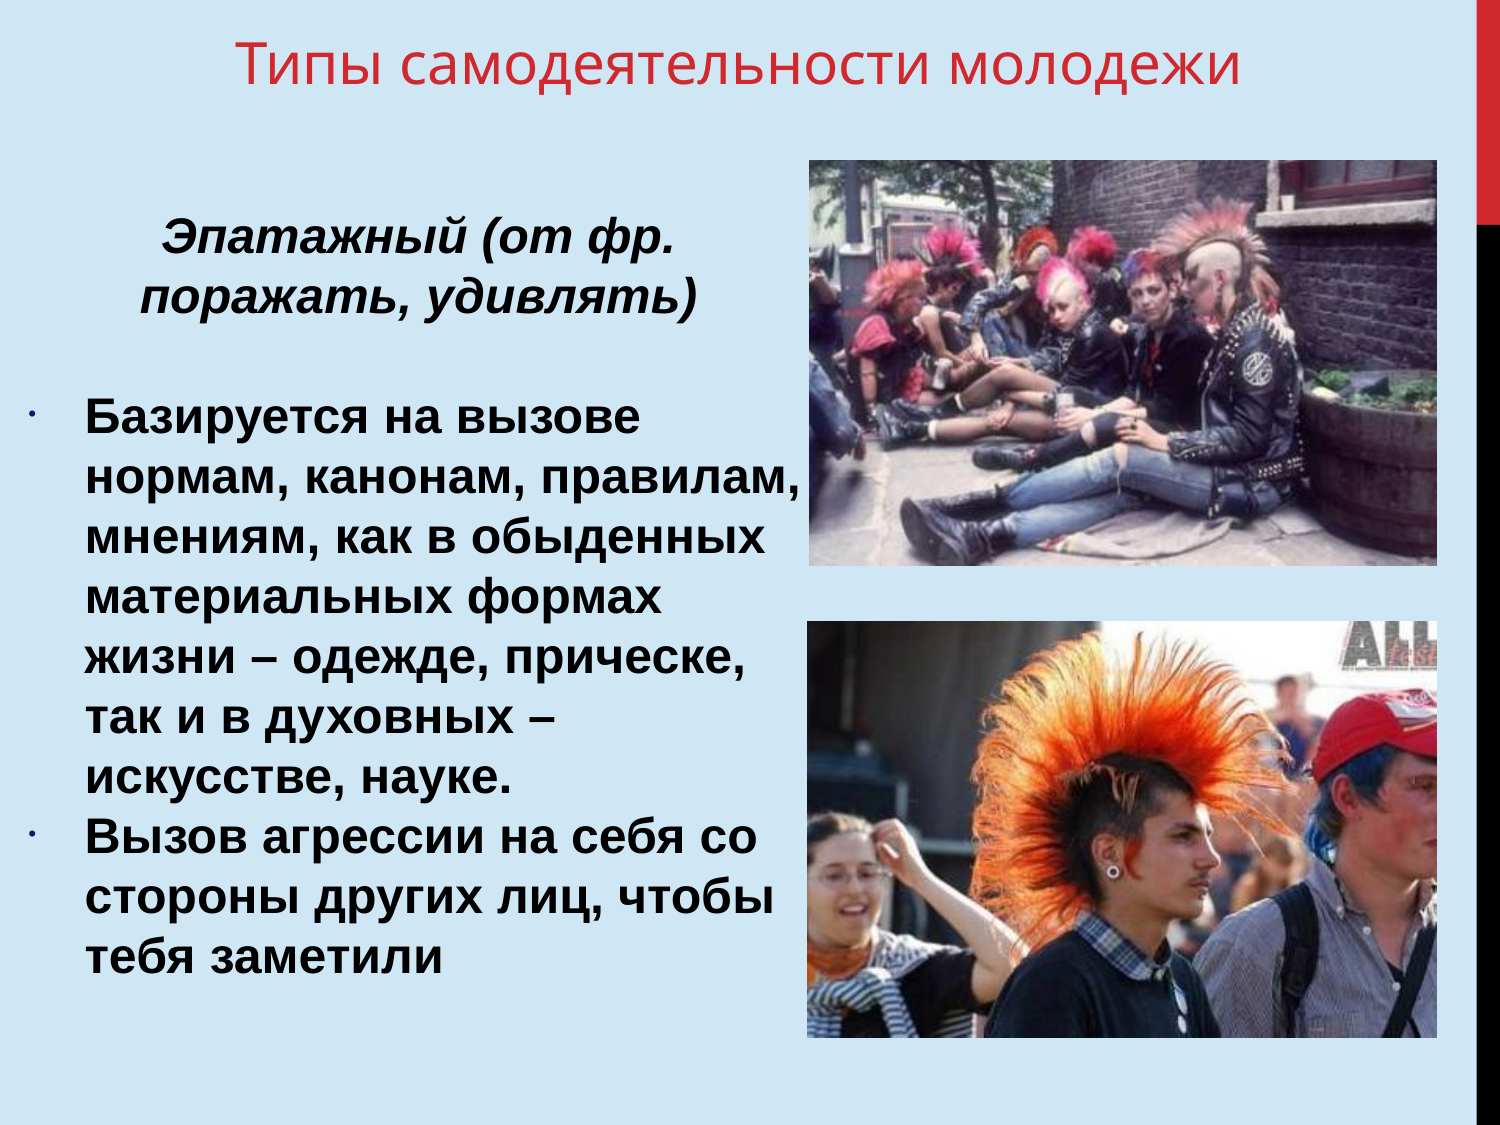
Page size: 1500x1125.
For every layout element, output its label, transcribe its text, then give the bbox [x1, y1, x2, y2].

picture [807, 621, 1437, 1038]
text_box Эпатажный (от фр. поражать, удивлять) Базируется на вызове нормам, канонам, правилам, мнениям, как в обыденных материальных формах жизни – одежде, прическе, так и в духовных – искусстве, науке. Вызов агрессии на себя со стороны других лиц, чтобы тебя заметили [13, 196, 824, 992]
title Типы самодеятельности молодежи [17, 19, 1461, 108]
picture [809, 160, 1437, 566]
